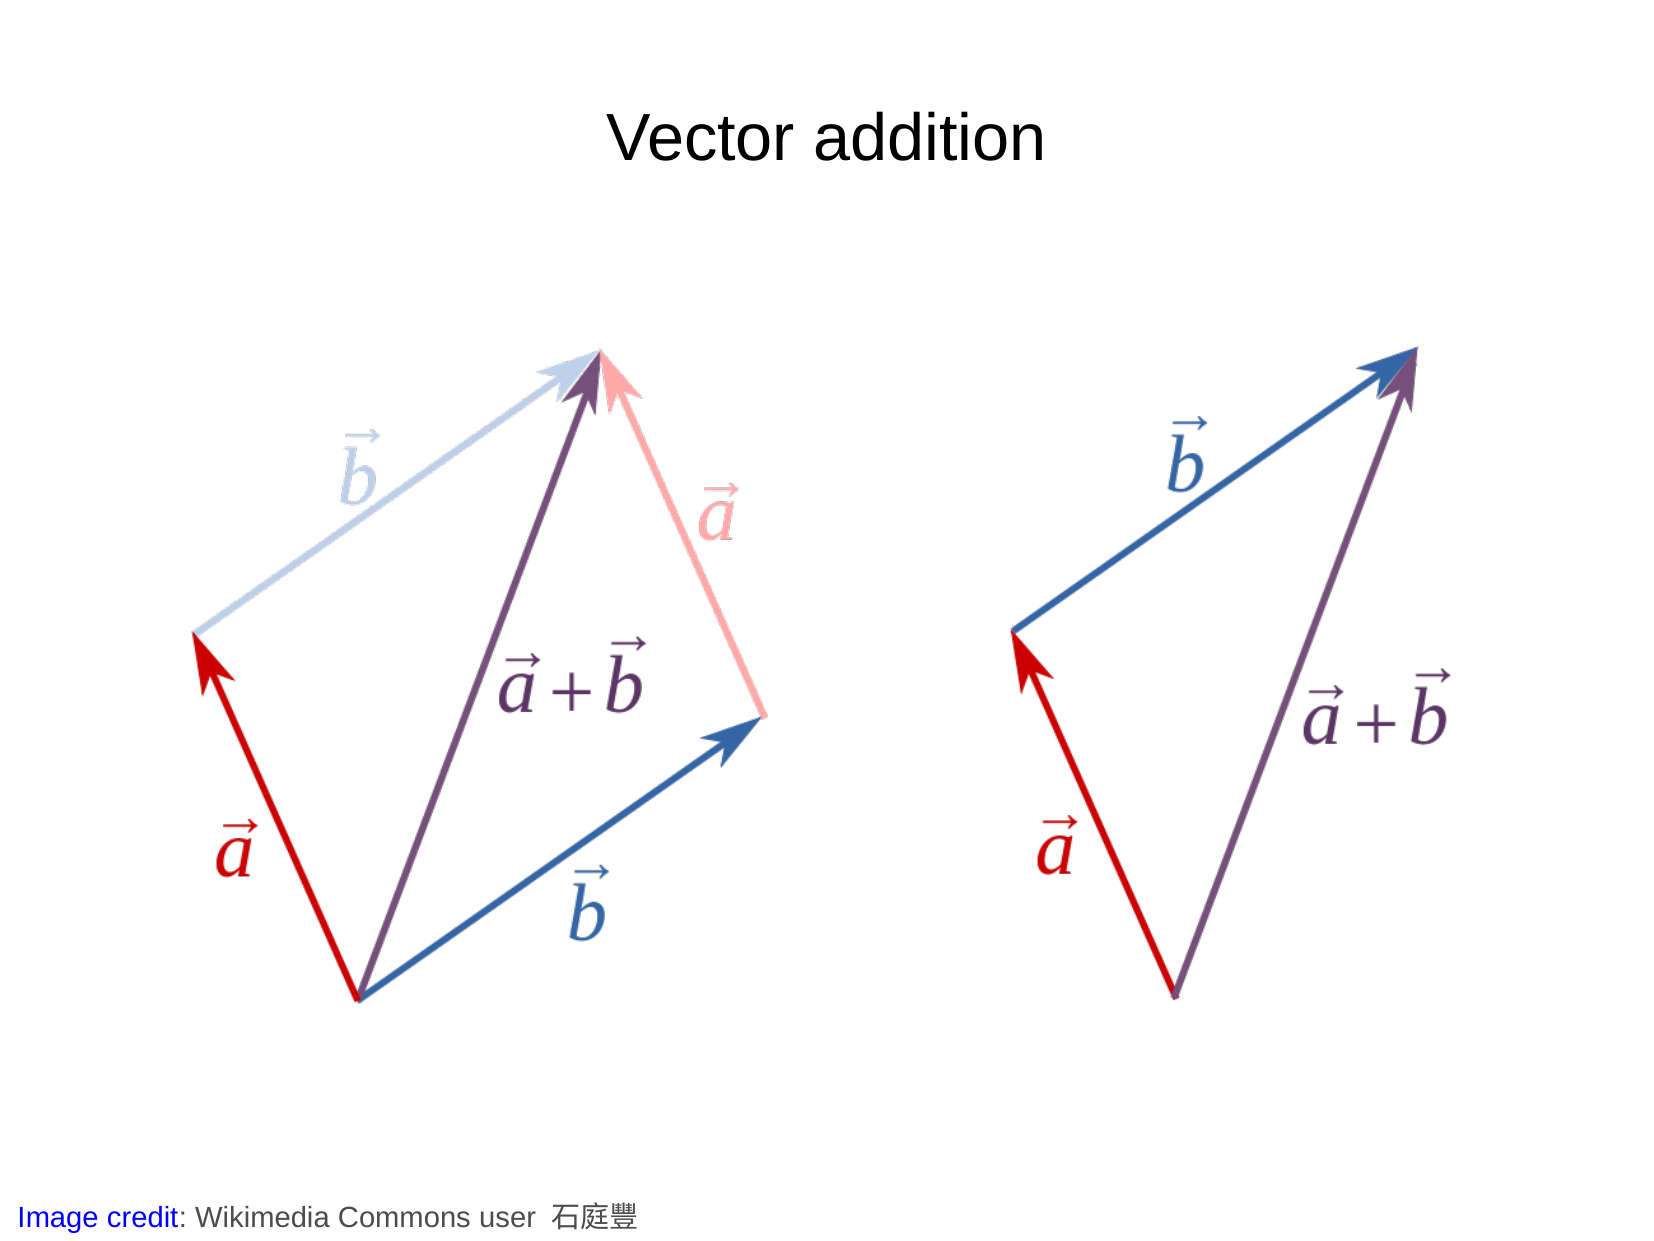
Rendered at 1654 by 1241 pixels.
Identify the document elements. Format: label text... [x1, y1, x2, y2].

text_box Image credit: Wikimedia Commons user 石庭豐 [2, 1186, 1163, 1239]
subtitle Vector addition [82, 49, 1571, 226]
picture [190, 336, 1463, 1004]
